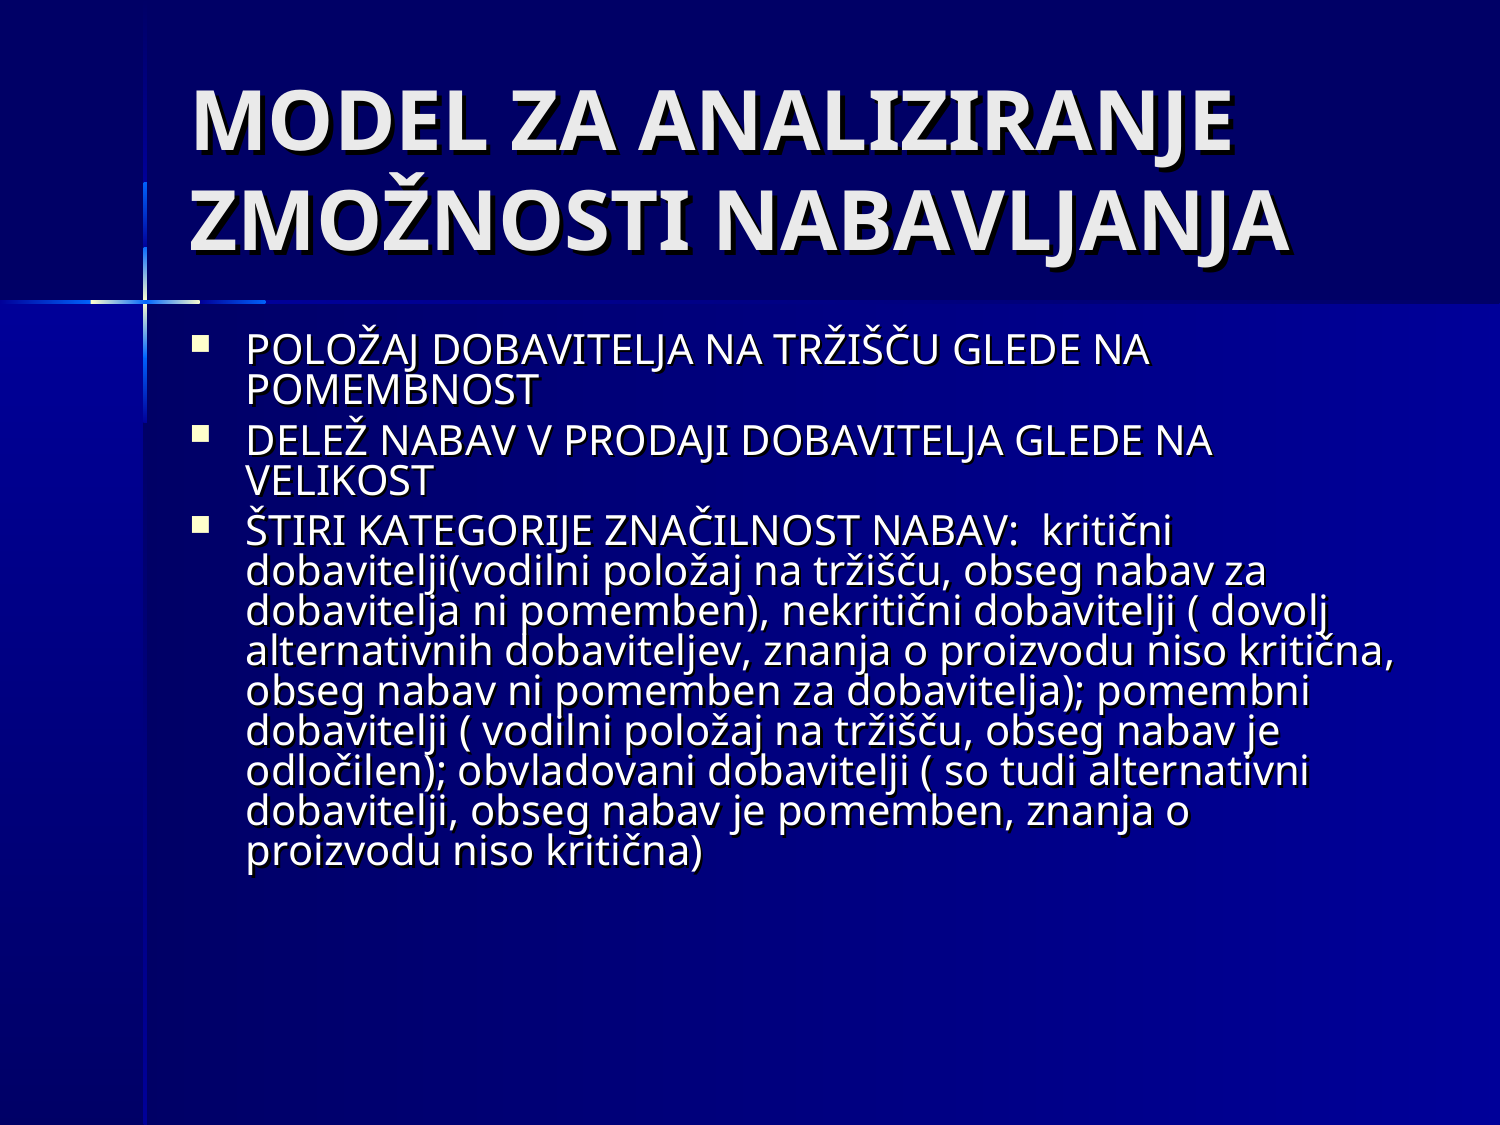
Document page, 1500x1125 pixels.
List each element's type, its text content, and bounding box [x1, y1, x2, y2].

list POLOŽAJ DOBAVITELJA NA TRŽIŠČU GLEDE NA POMEMBNOST DELEŽ NABAV V PRODAJI DOBAVITELJA GLEDE NA VELIKOST ŠTIRI KATEGORIJE ZNAČILNOST NABAV: kritični dobavitelji(vodilni položaj na tržišču, obseg nabav za dobavitelja ni pomemben), nekritični dobavitelji ( dovolj alternativnih dobaviteljev, znanja o proizvodu niso kritična, obseg nabav ni pomemben za dobavitelja); pomembni dobavitelji ( vodilni položaj na tržišču, obseg nabav je odločilen); obvladovani dobavitelji ( so tudi alternativni dobavitelji, obseg nabav je pomemben, znanja o proizvodu niso kritična) [174, 324, 1413, 1001]
title MODEL ZA ANALIZIRANJE ZMOŽNOSTI NABAVLJANJA [174, 49, 1413, 285]
